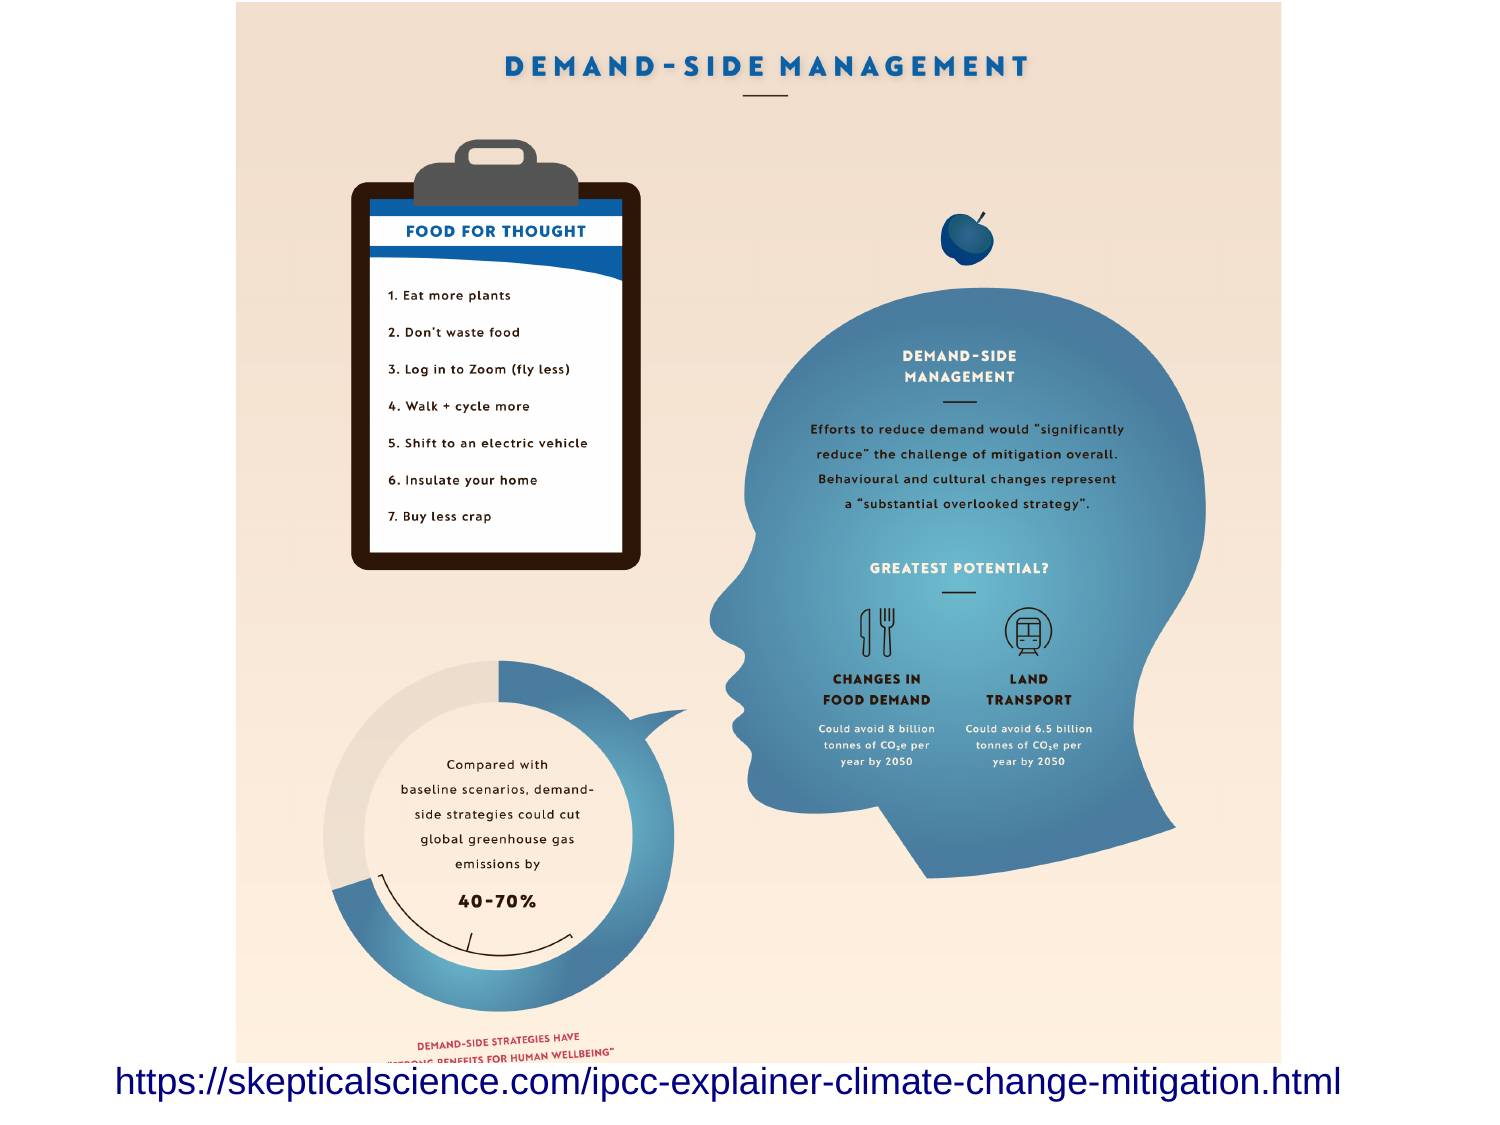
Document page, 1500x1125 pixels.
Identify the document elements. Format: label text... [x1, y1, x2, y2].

list https://skepticalscience.com/ipcc-explainer-climate-change-mitigation.html [59, 1062, 1439, 1125]
picture [236, 2, 1282, 1063]
